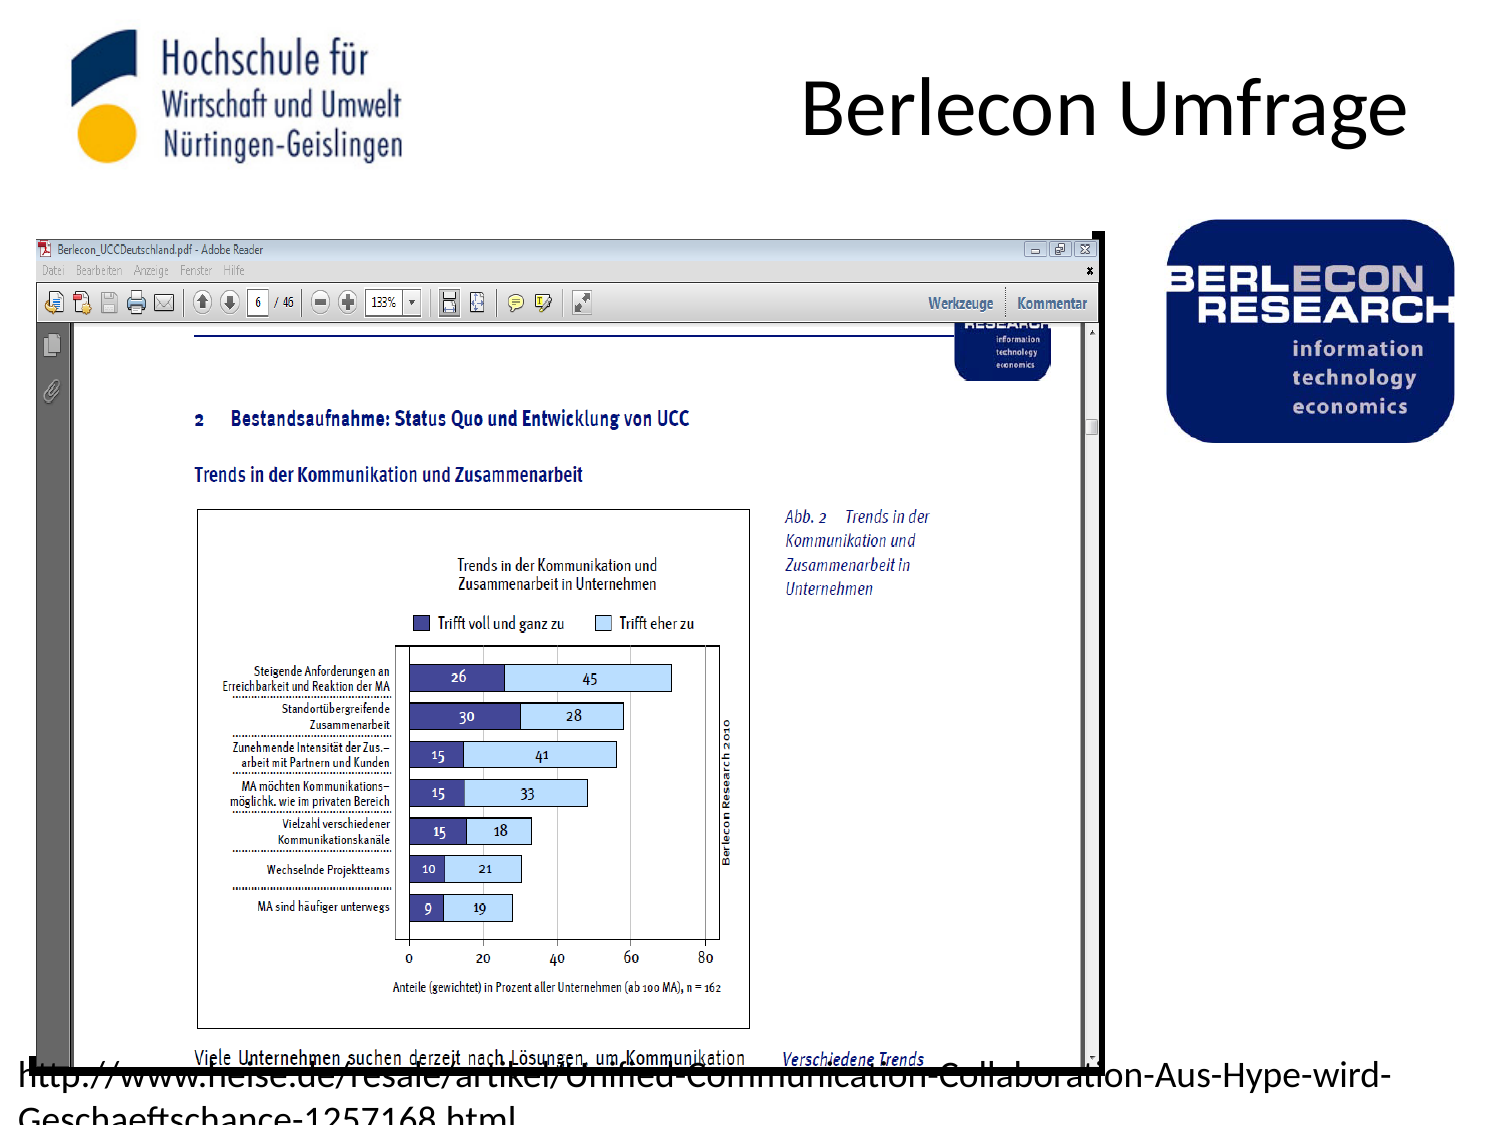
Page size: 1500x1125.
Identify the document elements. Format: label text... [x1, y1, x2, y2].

picture [29, 231, 1105, 1042]
title Berlecon Umfrage [75, 45, 1425, 233]
picture [3, 19, 472, 176]
footer http://www.heise.de/resale/artikel/Unified-Communication-Collaboration-Aus-Hype-wird-Geschaeftschance-1257168.html [3, 1042, 1500, 1103]
picture [1164, 219, 1455, 443]
